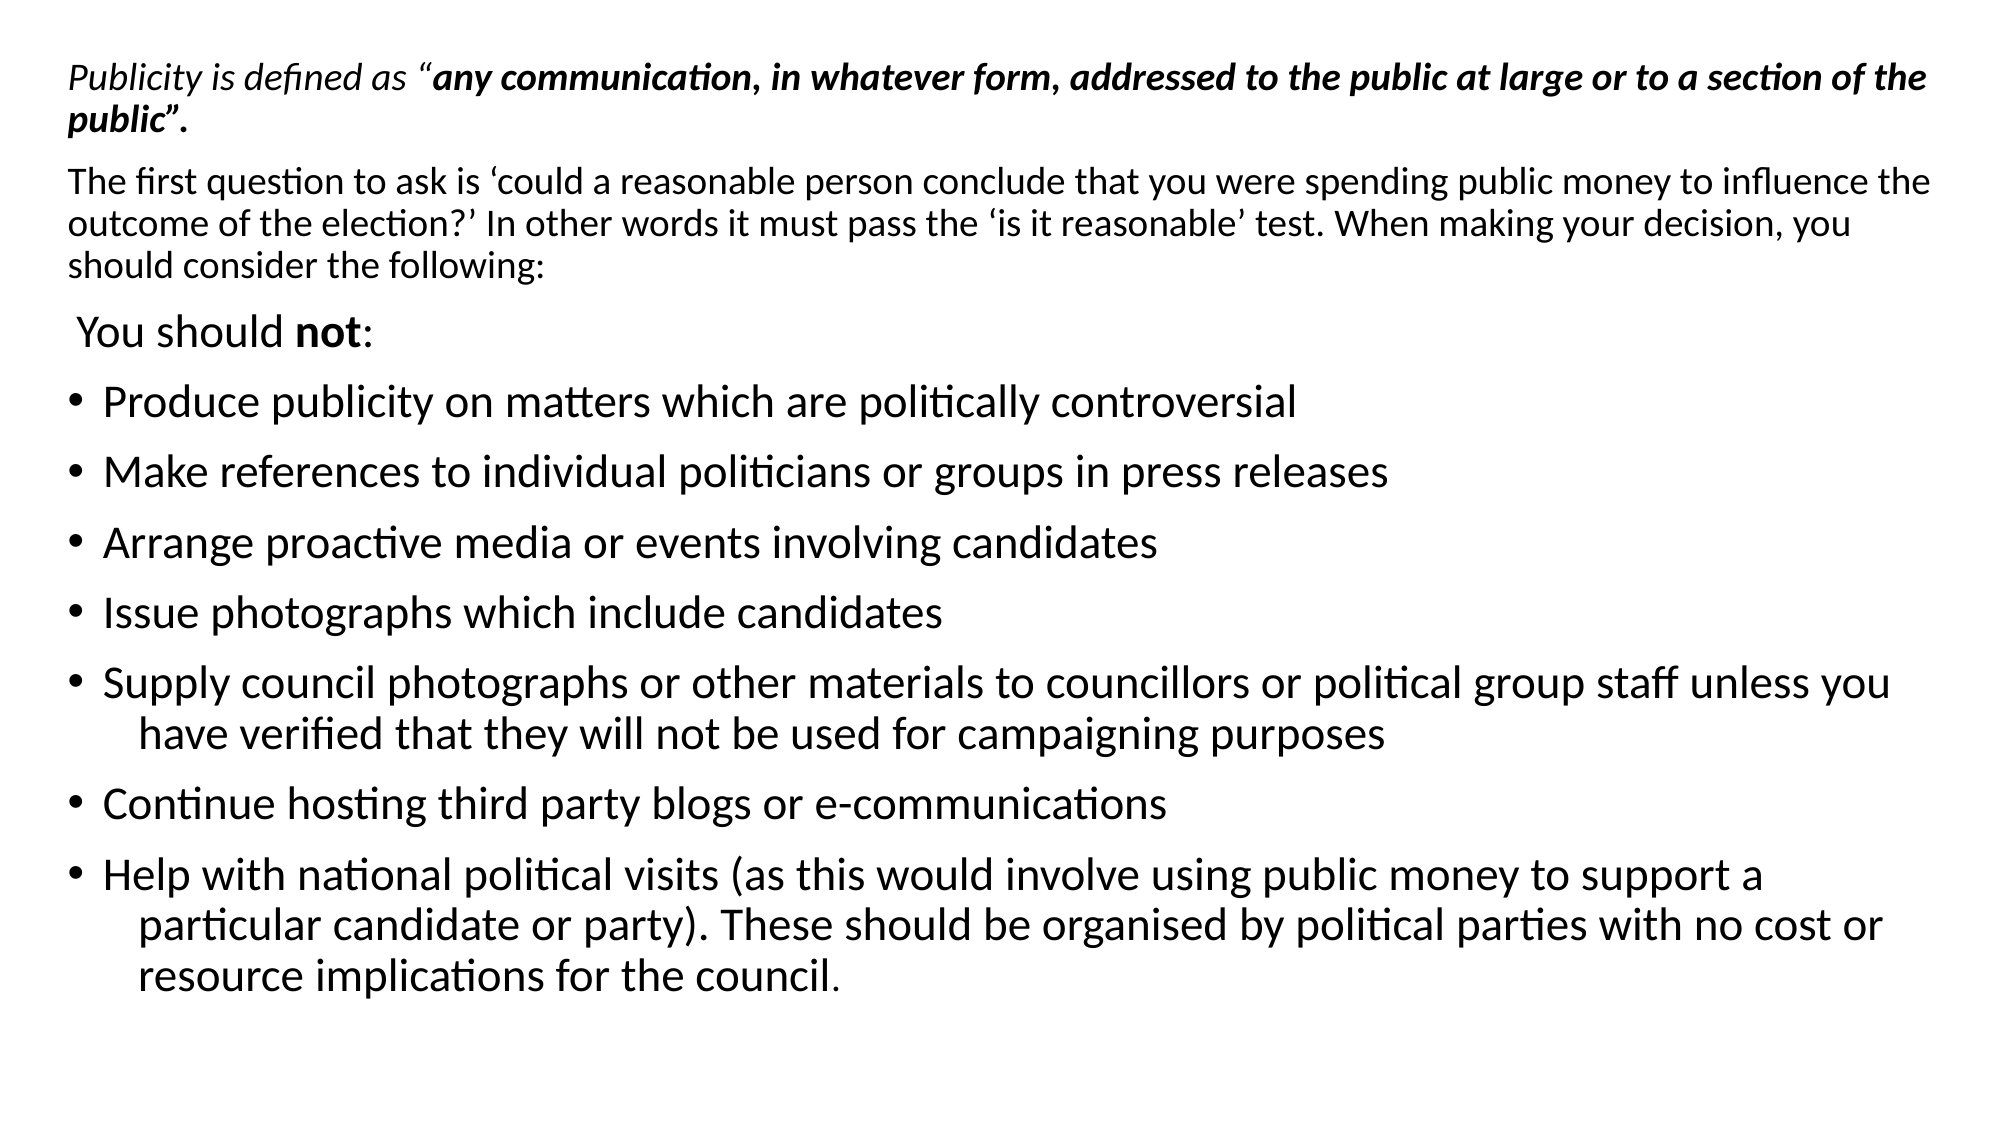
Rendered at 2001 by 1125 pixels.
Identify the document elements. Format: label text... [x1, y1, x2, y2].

list Publicity is defined as “any communication, in whatever form, addressed to the public at large or to a section of the public”. The first question to ask is ‘could a reasonable person conclude that you were spending public money to influence the outcome of the election?’ In other words it must pass the ‘is it reasonable’ test. When making your decision, you should consider the following: You should not: Produce publicity on matters which are politically controversial Make references to individual politicians or groups in press releases Arrange proactive media or events involving candidates Issue photographs which include candidates Supply council photographs or other materials to councillors or political group staff unless you have verified that they will not be used for campaigning purposes Continue hosting third party blogs or e-communications Help with national political visits (as this would involve using public money to support a particular candidate or party). These should be organised by political parties with no cost or resource implications for the council. [52, 48, 1962, 1078]
